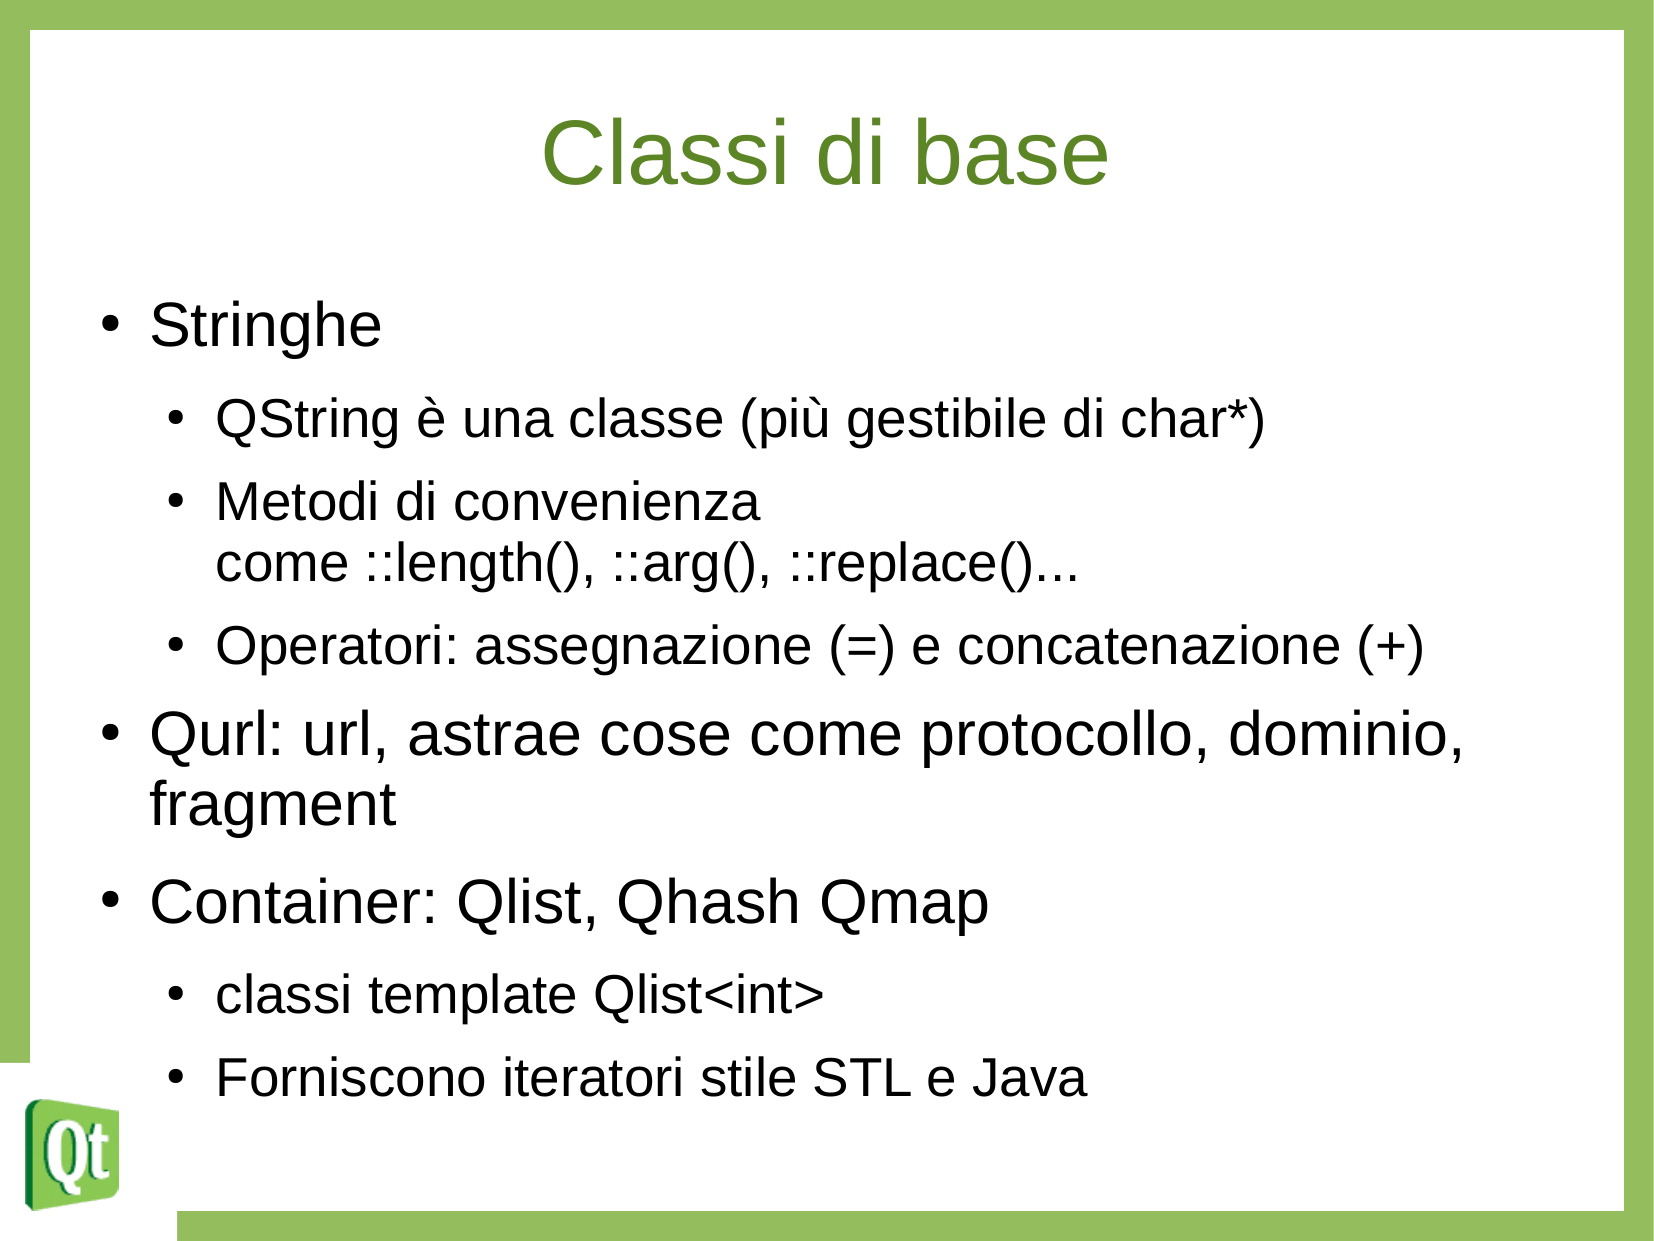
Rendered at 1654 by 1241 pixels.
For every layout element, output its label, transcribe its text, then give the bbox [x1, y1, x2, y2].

title Classi di base [82, 56, 1571, 250]
list Stringhe QString è una classe (più gestibile di char*) Metodi di convenienza come ::length(), ::arg(), ::replace()... Operatori: assegnazione (=) e concatenazione (+) Qurl: url, astrae cose come protocollo, dominio, fragment Container: Qlist, Qhash Qmap classi template Qlist<int> Forniscono iteratori stile STL e Java [82, 290, 1571, 1109]
picture [25, 1099, 119, 1211]
